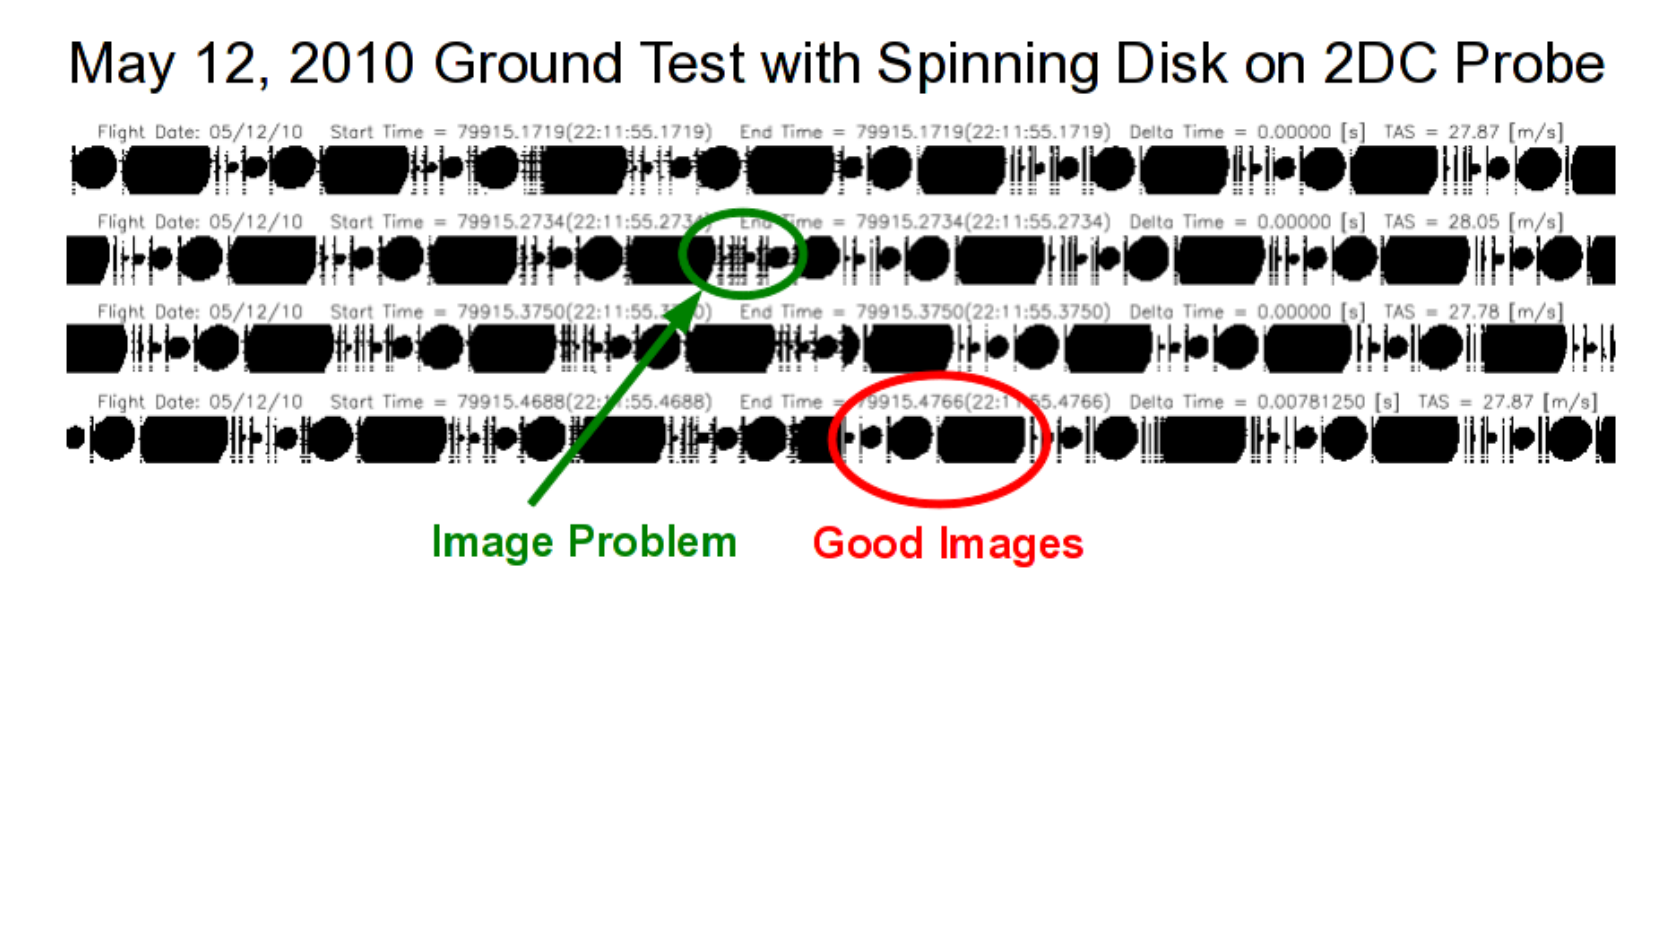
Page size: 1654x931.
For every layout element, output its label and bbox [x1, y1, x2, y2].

picture [15, 15, 1650, 601]
